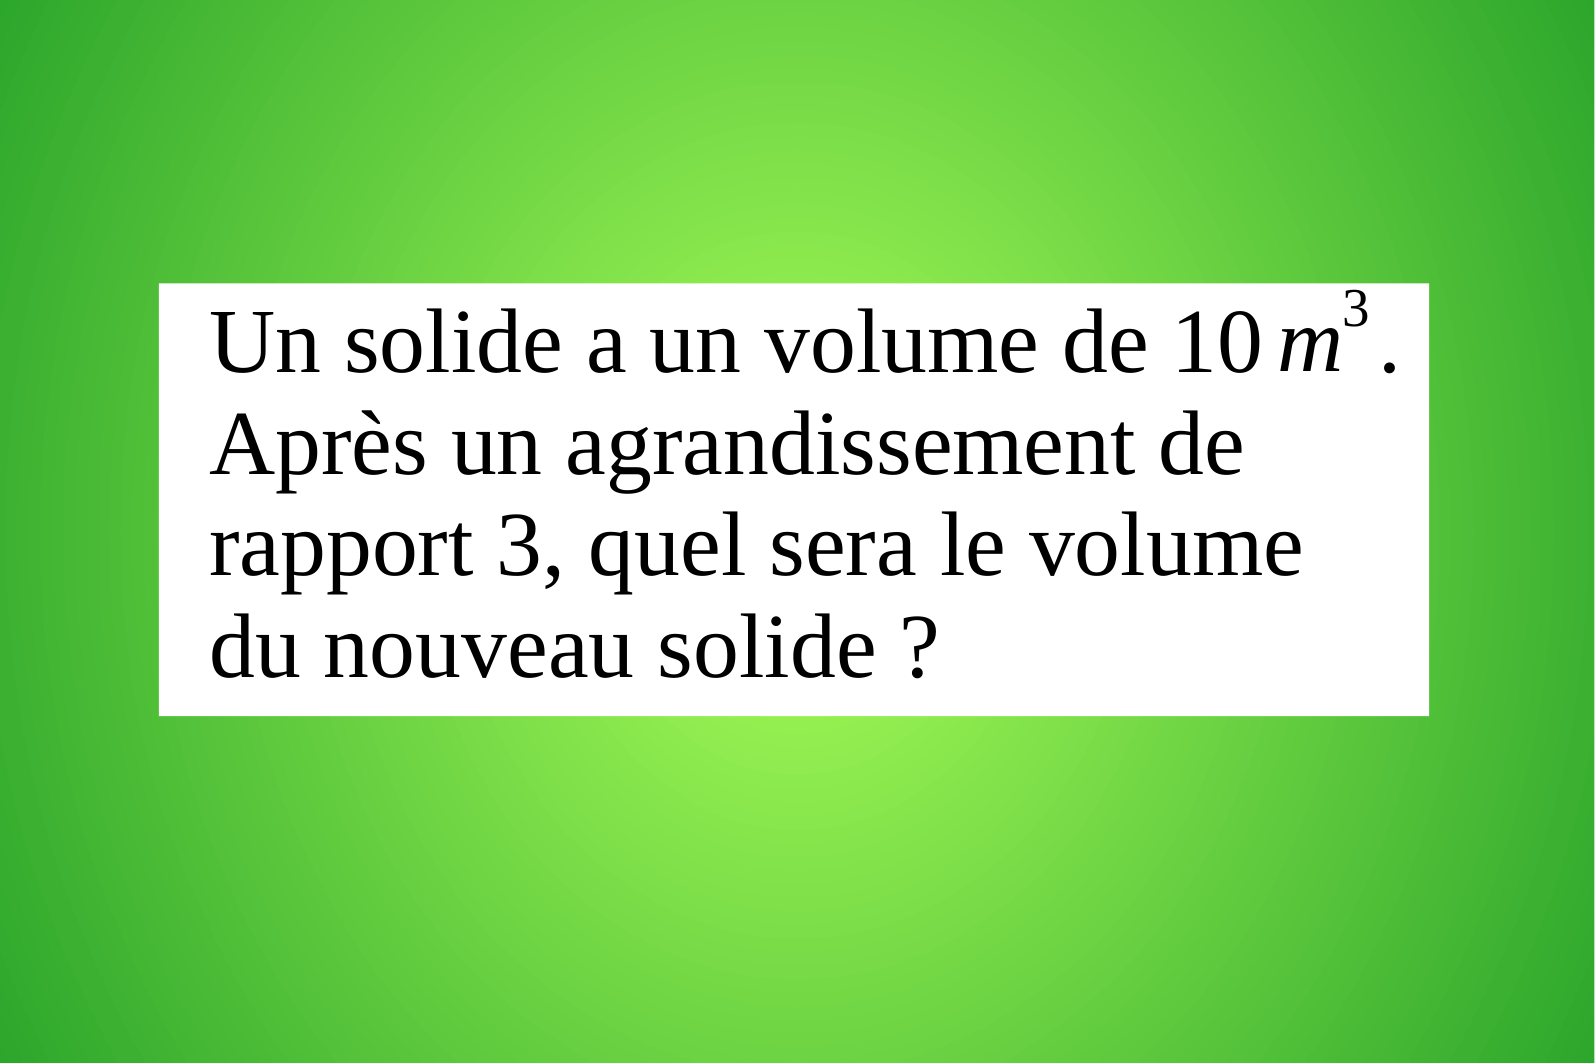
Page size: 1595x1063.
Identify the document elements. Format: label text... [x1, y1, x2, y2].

picture [0, 0, 1595, 1063]
text_box Un solide a un volume de 10 . Après un agrandissement de rapport 3, quel sera le volume du nouveau solide ? [158, 283, 1430, 717]
chart [1267, 276, 1377, 391]
